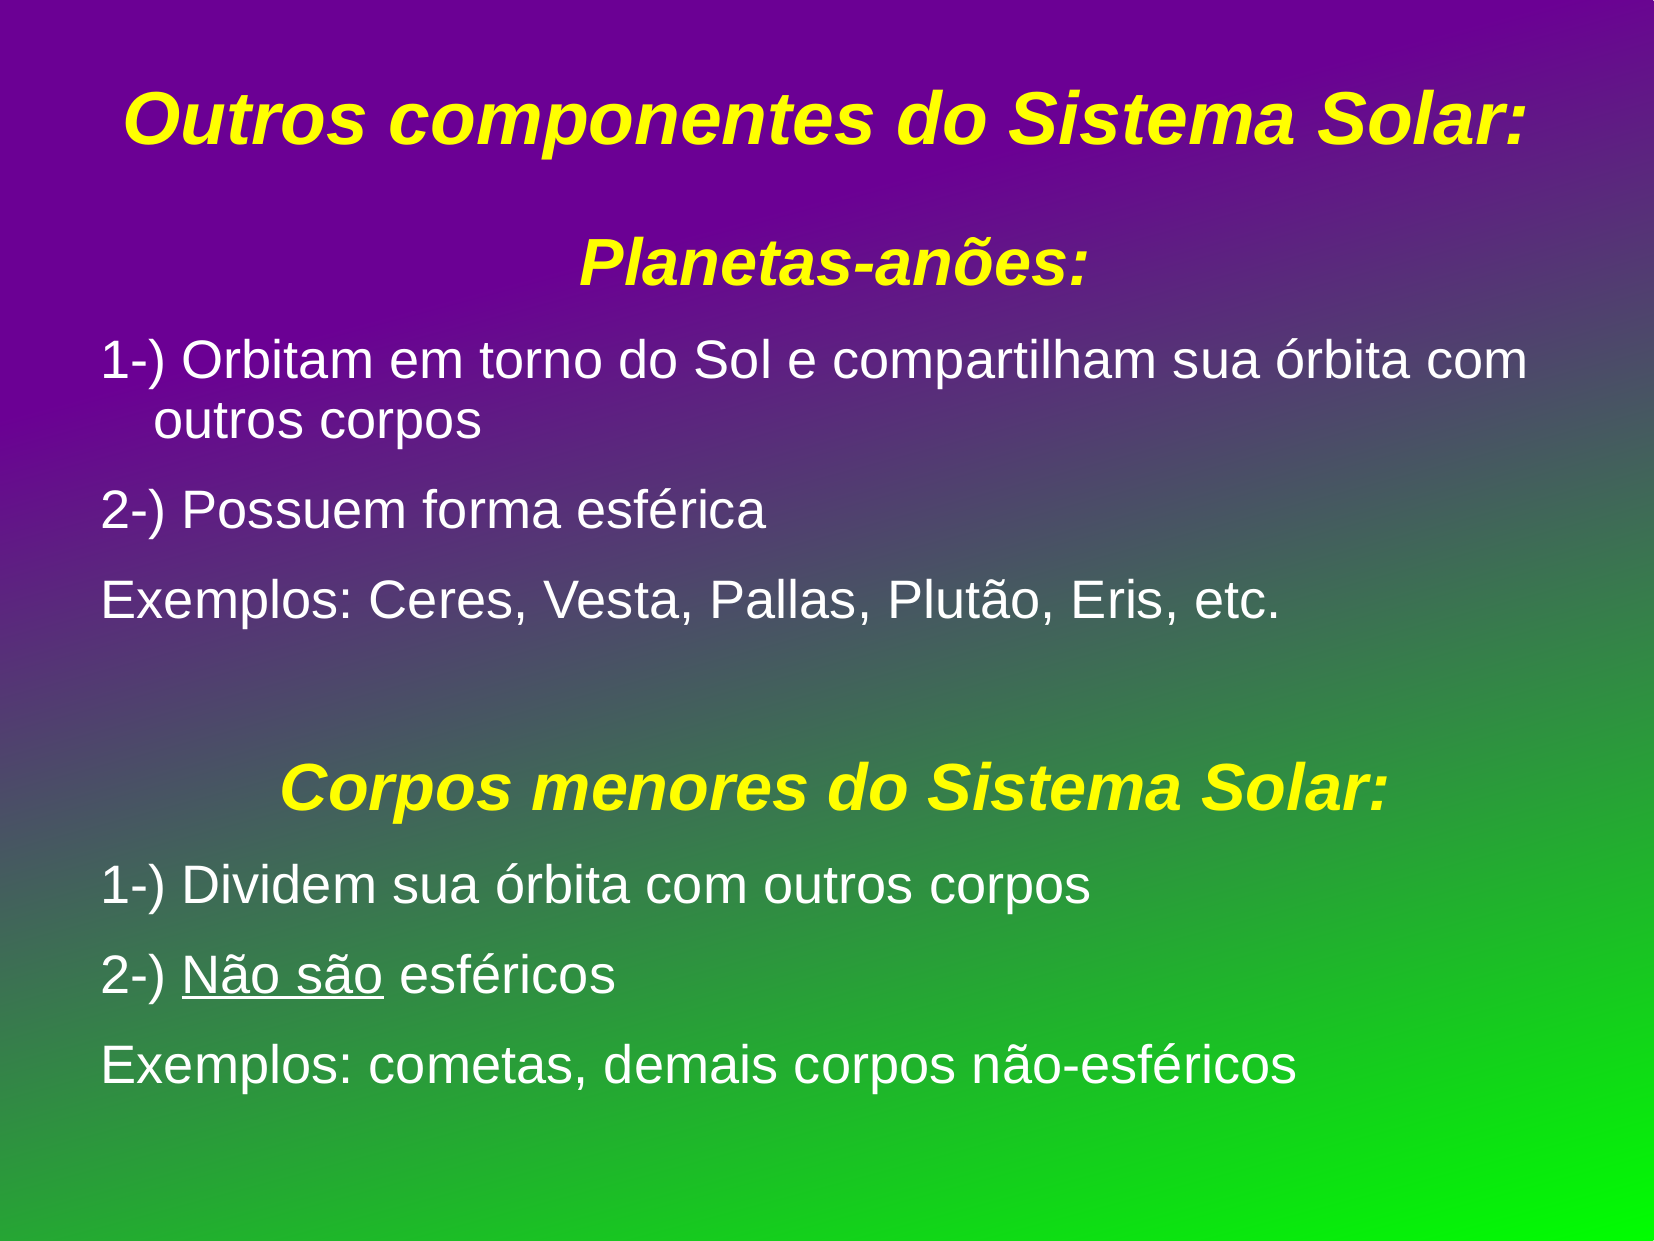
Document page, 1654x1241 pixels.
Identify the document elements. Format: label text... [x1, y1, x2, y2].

title Outros componentes do Sistema Solar: [82, 49, 1571, 188]
list Planetas-anões: 1-) Orbitam em torno do Sol e compartilham sua órbita com outros corpos 2-) Possuem forma esférica Exemplos: Ceres, Vesta, Pallas, Plutão, Eris, etc. Corpos menores do Sistema Solar: 1-) Dividem sua órbita com outros corpos 2-) Não são esféricos Exemplos: cometas, demais corpos não-esféricos [82, 225, 1571, 1206]
